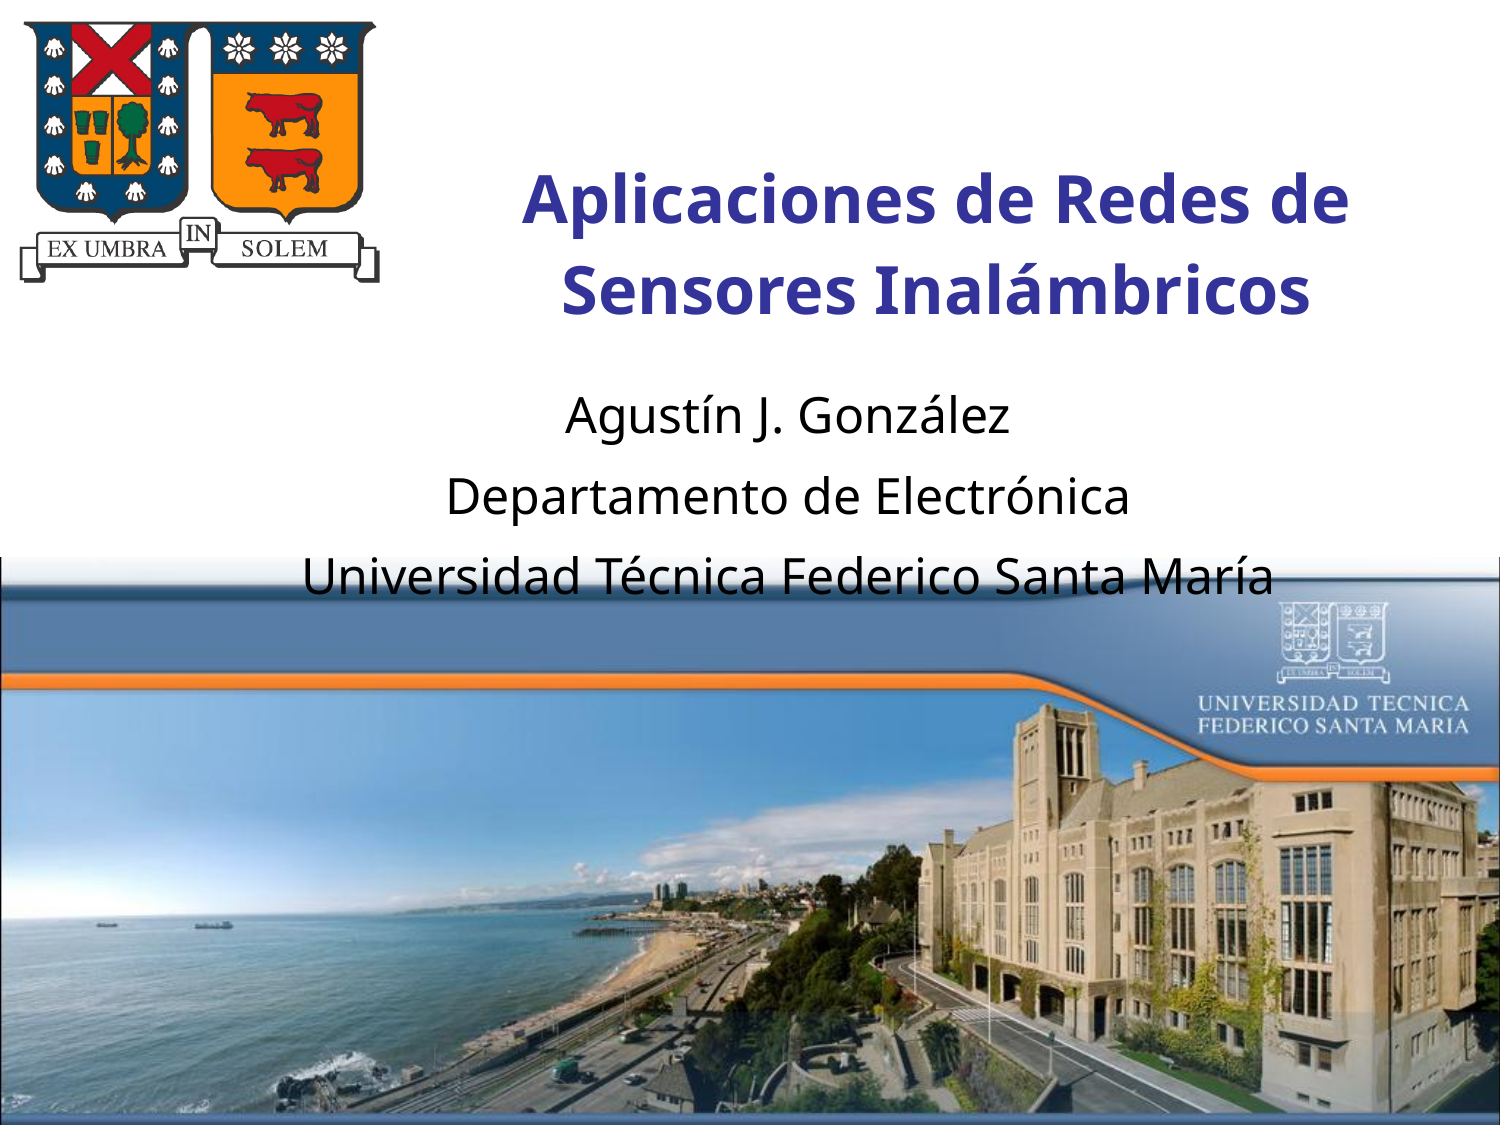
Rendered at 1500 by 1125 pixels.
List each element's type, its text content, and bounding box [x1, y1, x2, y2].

picture [0, 557, 1500, 1125]
title Aplicaciones de Redes de Sensores Inalámbricos [394, 101, 1480, 342]
text_box Agustín J. González Departamento de Electrónica Universidad Técnica Federico Santa María [114, 372, 1463, 661]
picture [0, 0, 398, 301]
